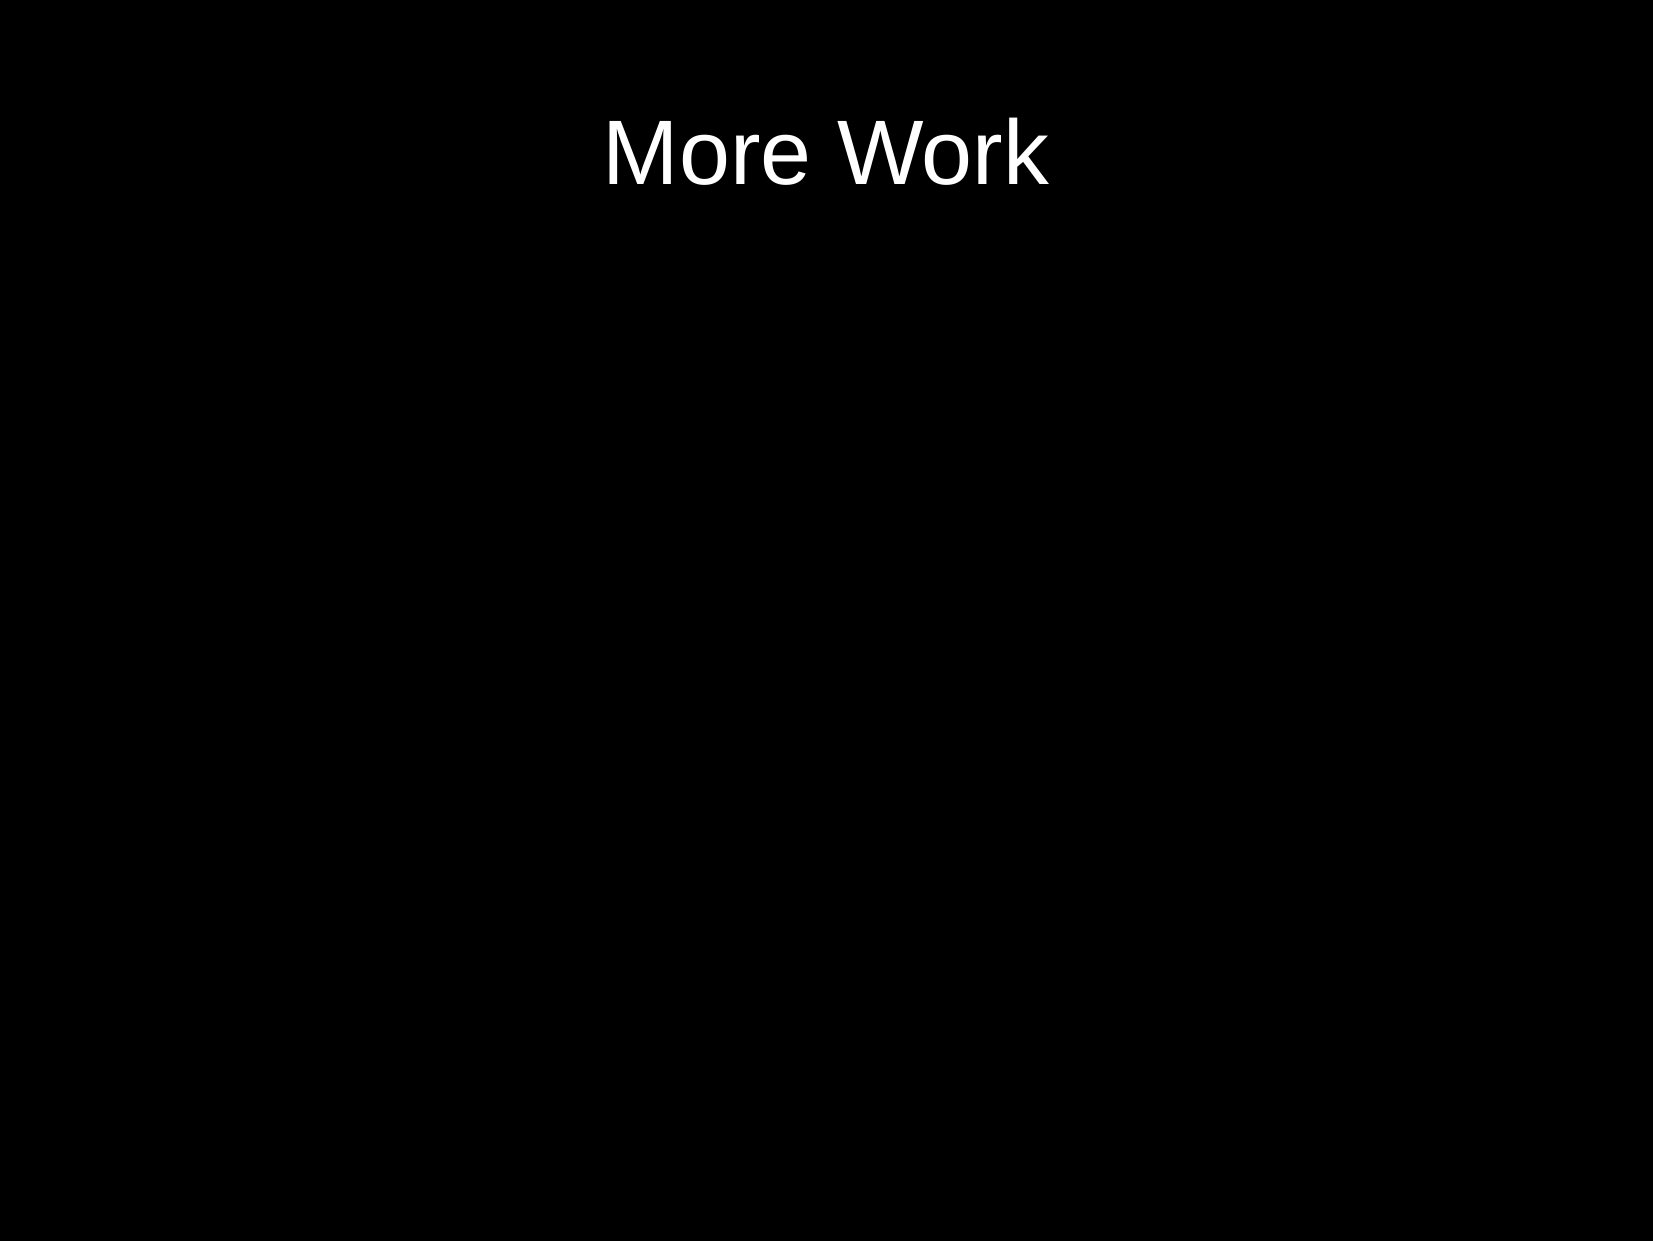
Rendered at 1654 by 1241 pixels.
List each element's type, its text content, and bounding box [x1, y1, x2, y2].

title More Work [82, 56, 1571, 250]
